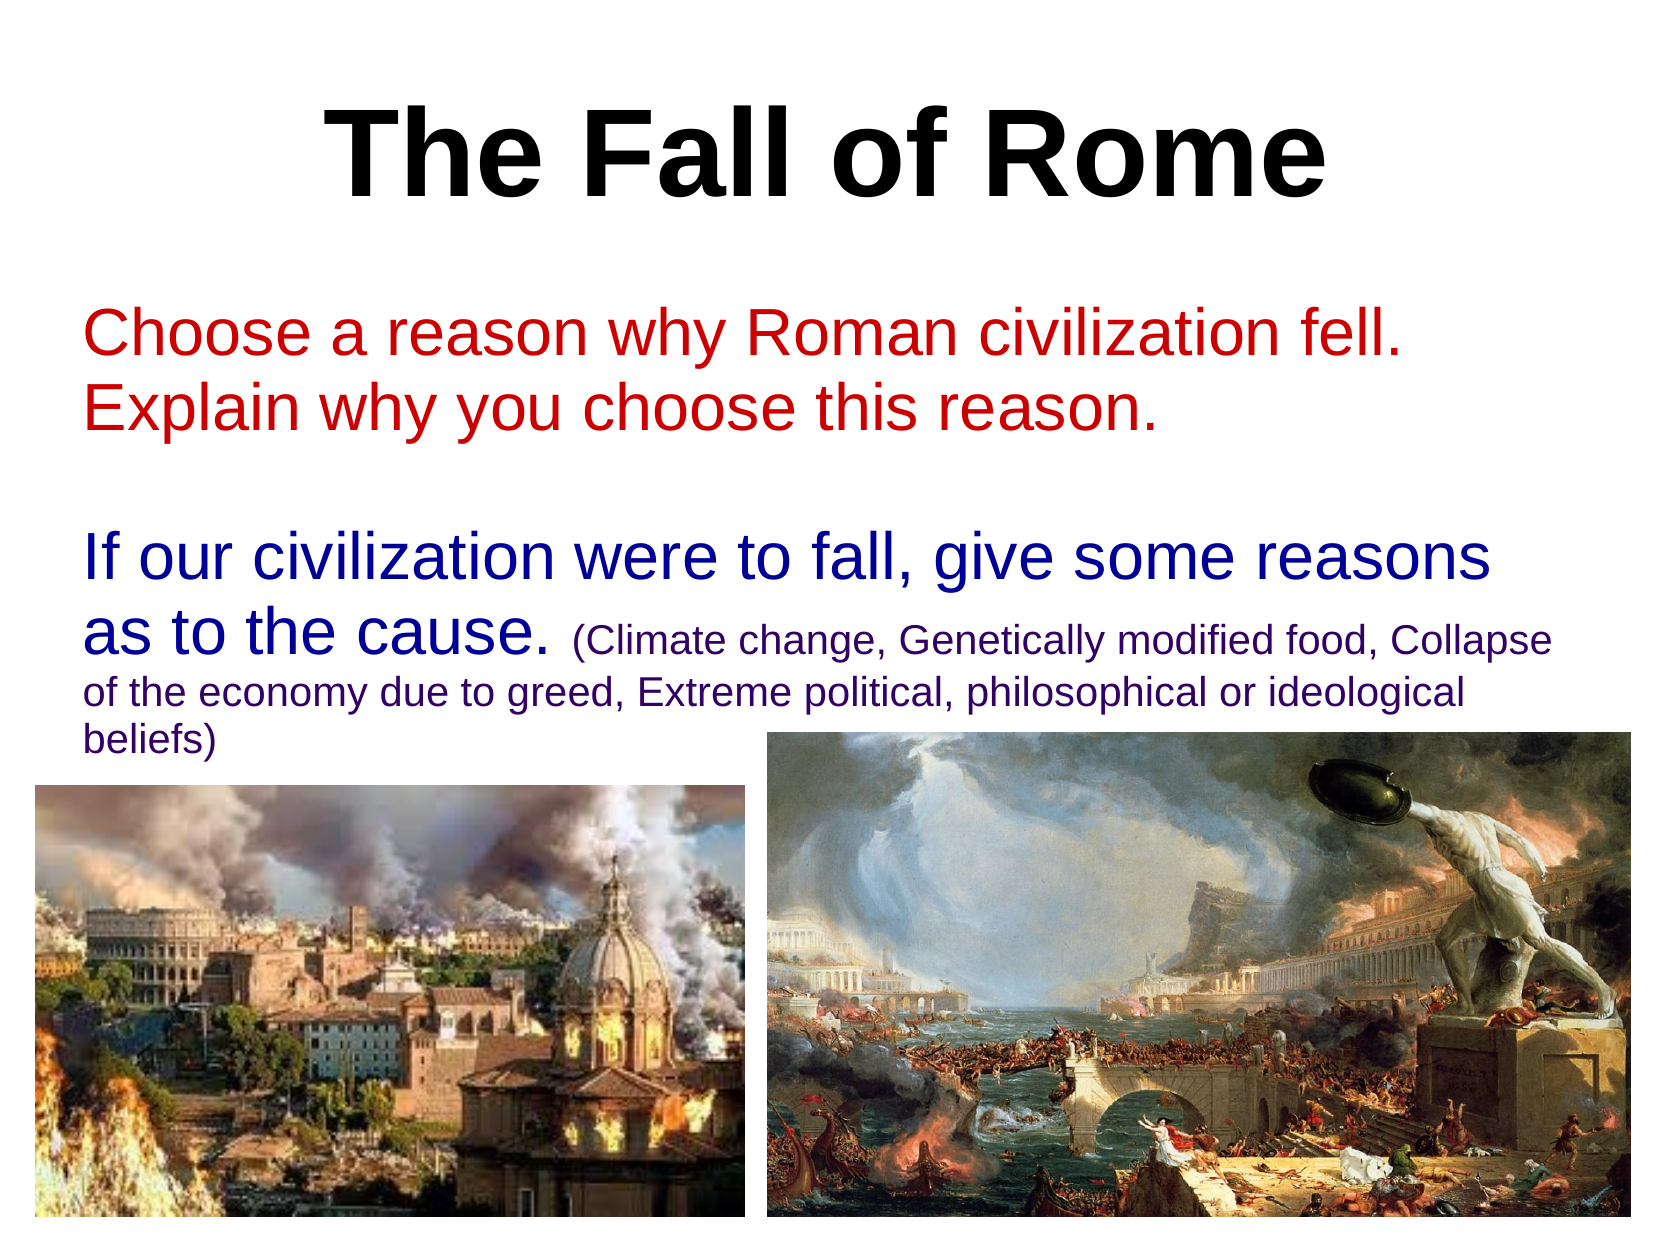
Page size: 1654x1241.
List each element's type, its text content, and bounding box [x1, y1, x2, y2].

subtitle Choose a reason why Roman civilization fell. Explain why you choose this reason. If our civilization were to fall, give some reasons as to the cause. (Climate change, Genetically modified food, Collapse of the economy due to greed, Extreme political, philosophical or ideological beliefs) [82, 144, 1571, 1156]
picture [35, 785, 745, 1217]
picture [767, 732, 1631, 1217]
title The Fall of Rome [82, 49, 1571, 144]
